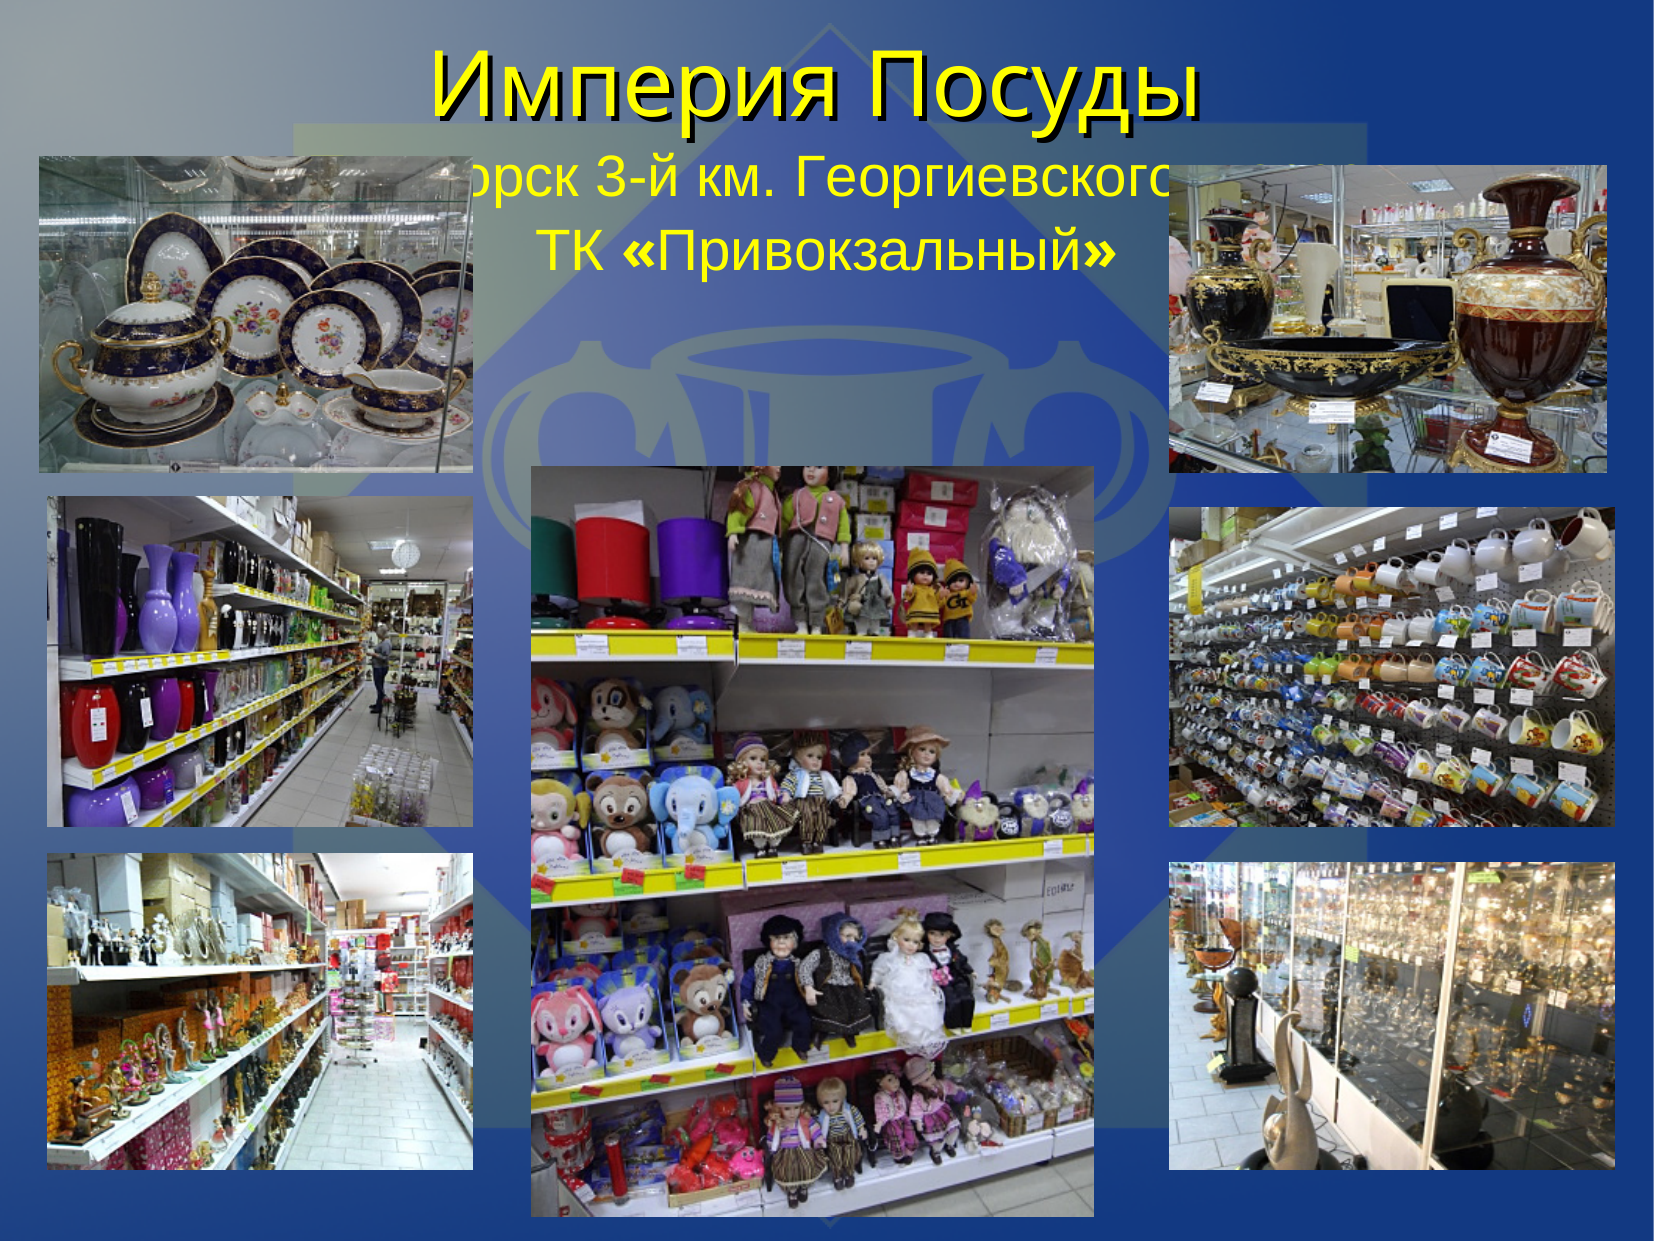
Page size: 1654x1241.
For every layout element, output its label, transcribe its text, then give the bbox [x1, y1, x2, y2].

title Империя Посуды г.Пятигорск 3-й км. Георгиевского шоссе ТК «Привокзальный» [82, 20, 1571, 286]
picture [0, 0, 1654, 1241]
